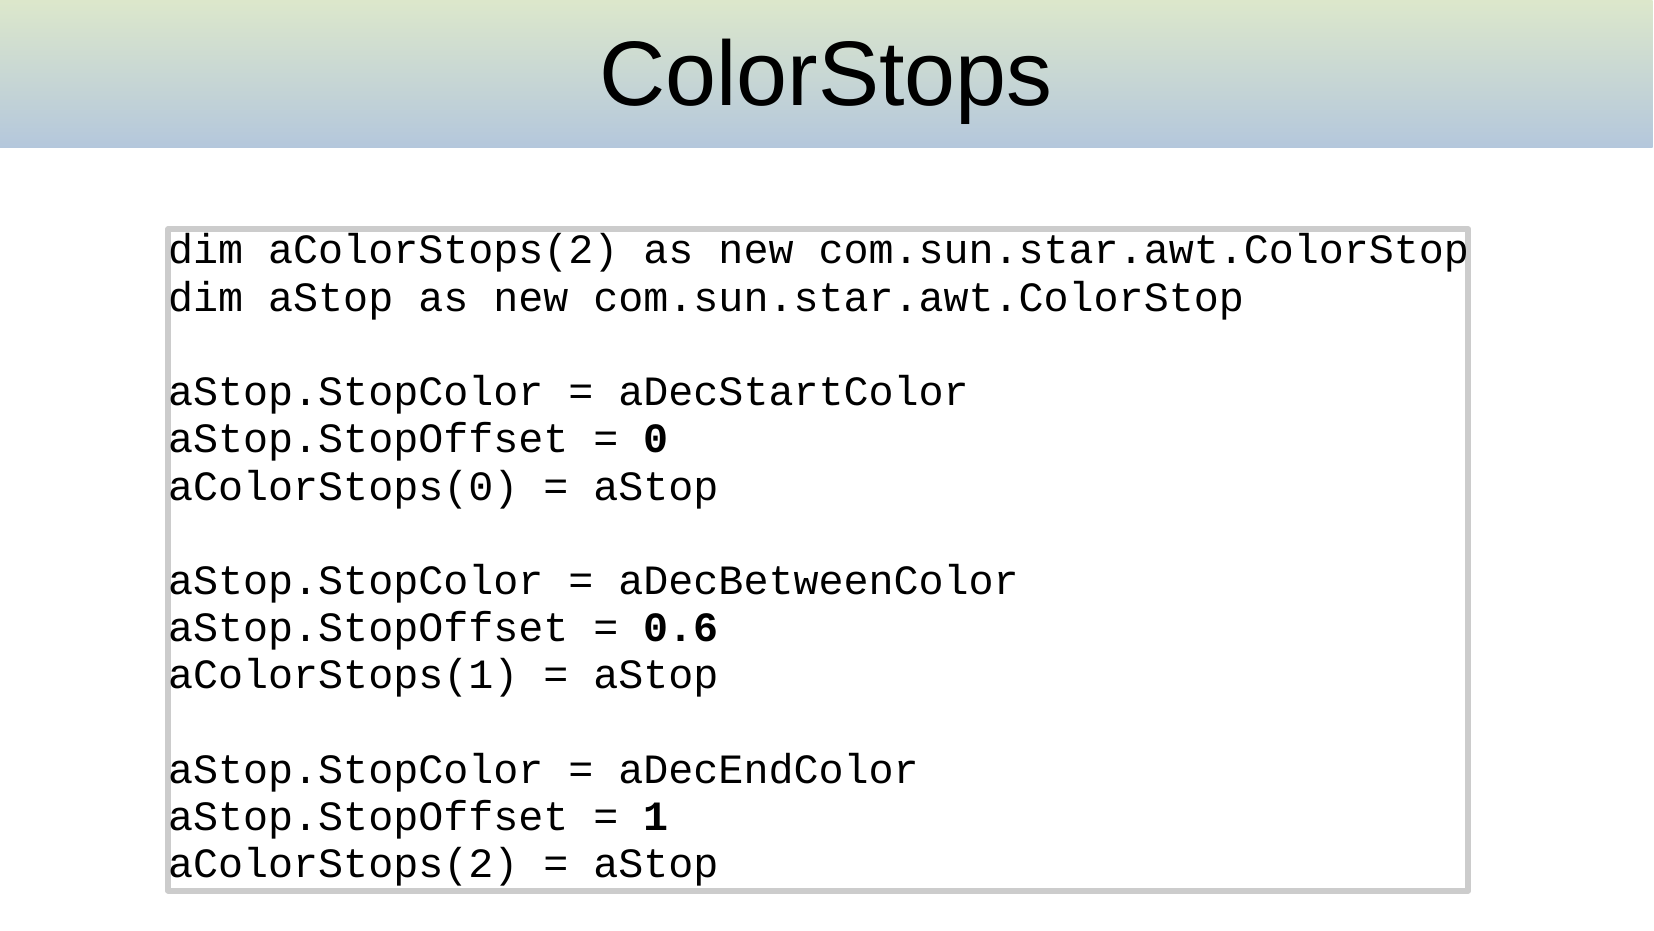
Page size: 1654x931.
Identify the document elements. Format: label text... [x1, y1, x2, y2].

text_box dim aColorStops(2) as new com.sun.star.awt.ColorStop dim aStop as new com.sun.star.awt.ColorStop aStop.StopColor = aDecStartColor aStop.StopOffset = 0 aColorStops(0) = aStop aStop.StopColor = aDecBetweenColor aStop.StopOffset = 0.6 aColorStops(1) = aStop aStop.StopColor = aDecEndColor aStop.StopOffset = 1 aColorStops(2) = aStop [168, 229, 1469, 891]
title ColorStops [0, 0, 1653, 148]
